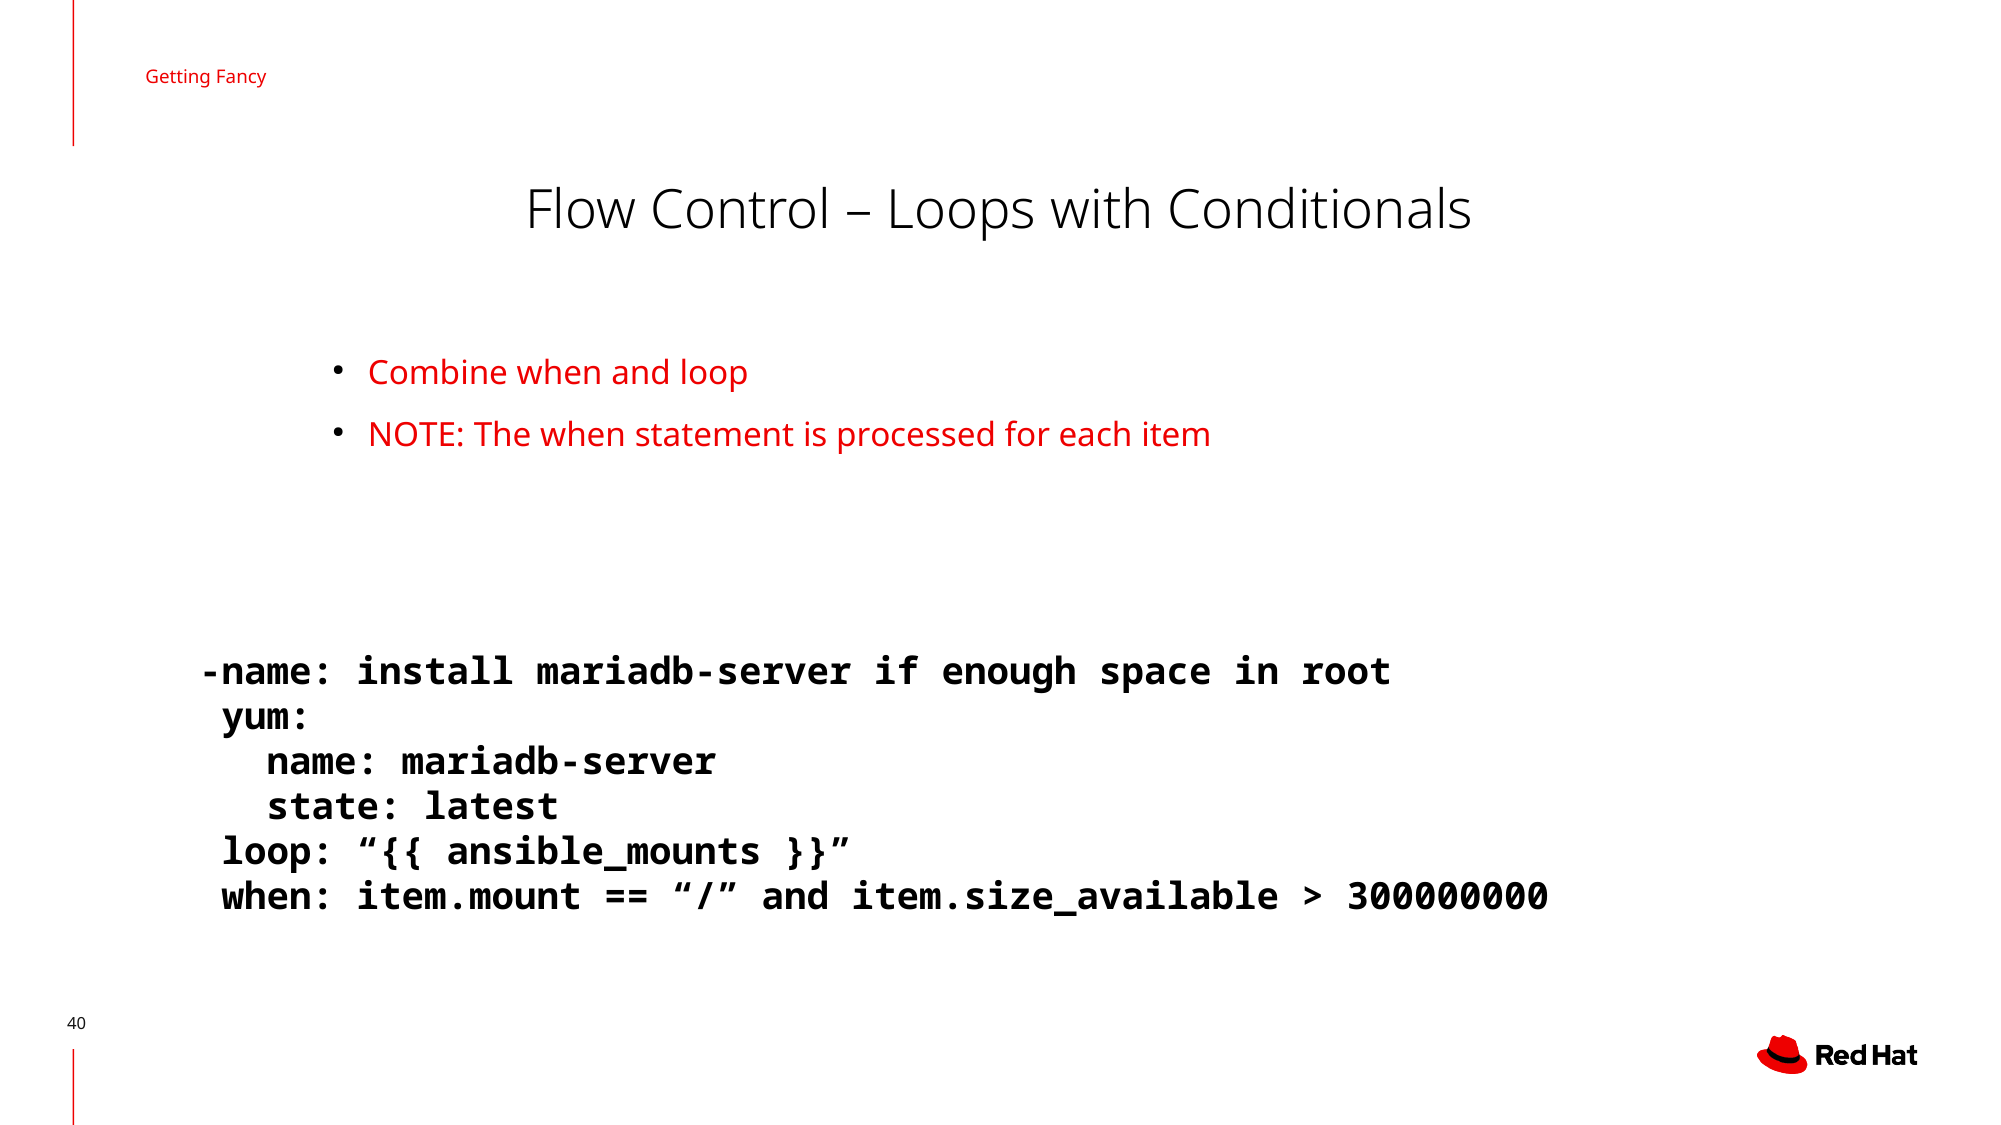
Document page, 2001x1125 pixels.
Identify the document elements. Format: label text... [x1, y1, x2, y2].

title Flow Control – Loops with Conditionals [287, 155, 1713, 315]
text_box Combine when and loop NOTE: The when statement is processed for each item [332, 329, 1653, 568]
picture [1757, 1035, 1918, 1074]
subtitle Getting Fancy [73, 9, 918, 143]
text_box -name: install mariadb-server if enough space in root yum: name: mariadb-server state: latest loop: “{{ ansible_mounts }}” when: item.mount == “/” and item.size_available > 300000000 [184, 639, 1622, 1015]
